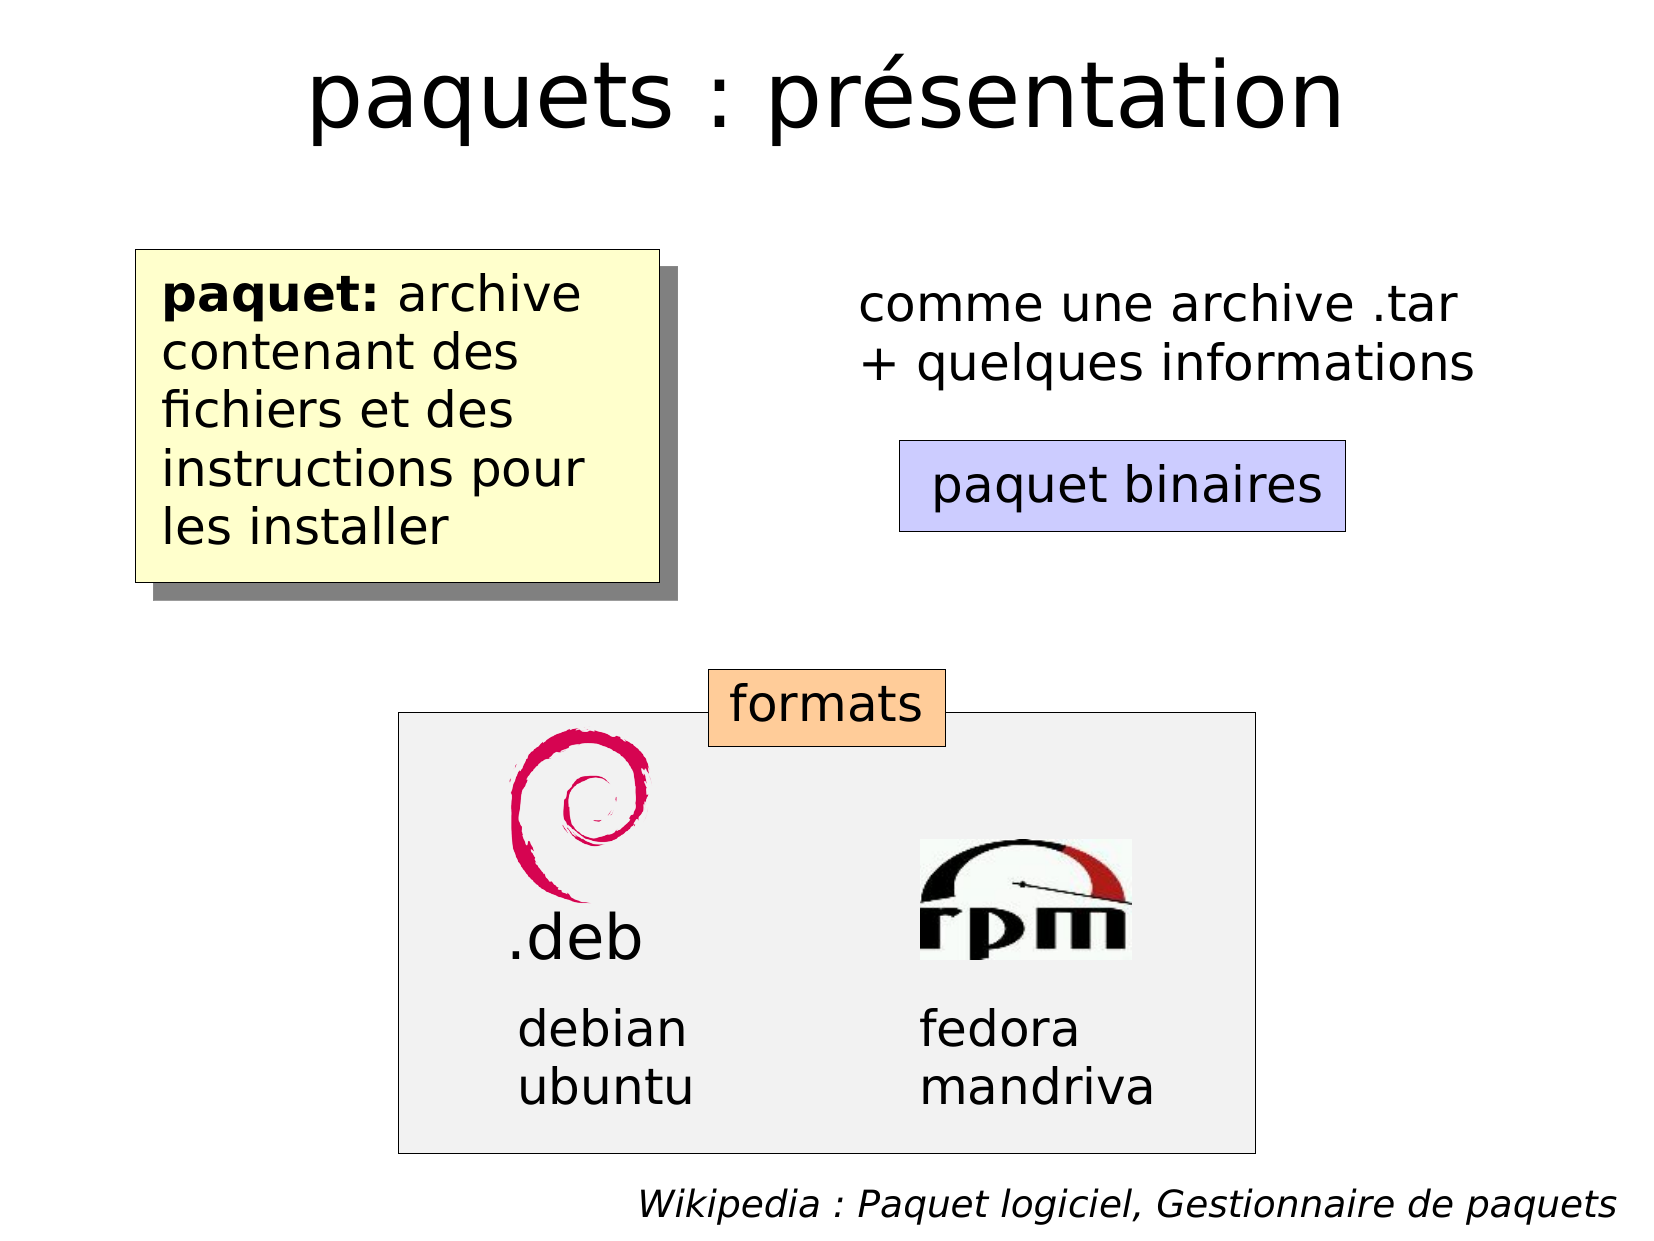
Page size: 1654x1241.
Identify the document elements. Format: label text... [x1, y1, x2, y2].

text_box .deb [506, 901, 645, 974]
text_box debian ubuntu [517, 1000, 696, 1117]
picture [474, 726, 690, 911]
text_box paquet binaires [931, 455, 1324, 515]
picture [920, 839, 1132, 960]
text_box [135, 249, 660, 583]
text_box fedora mandriva [919, 1000, 1157, 1117]
text_box formats [729, 674, 924, 733]
text_box [398, 669, 1256, 1154]
text_box [899, 440, 1346, 532]
text_box paquet: archive contenant des fichiers et des instructions pour les installer [161, 264, 660, 557]
title paquets : présentation [136, 34, 1518, 158]
text_box comme une archive .tar + quelques informations [858, 275, 1477, 392]
text_box Wikipedia : Paquet logiciel, Gestionnaire de paquets [637, 1182, 1631, 1227]
